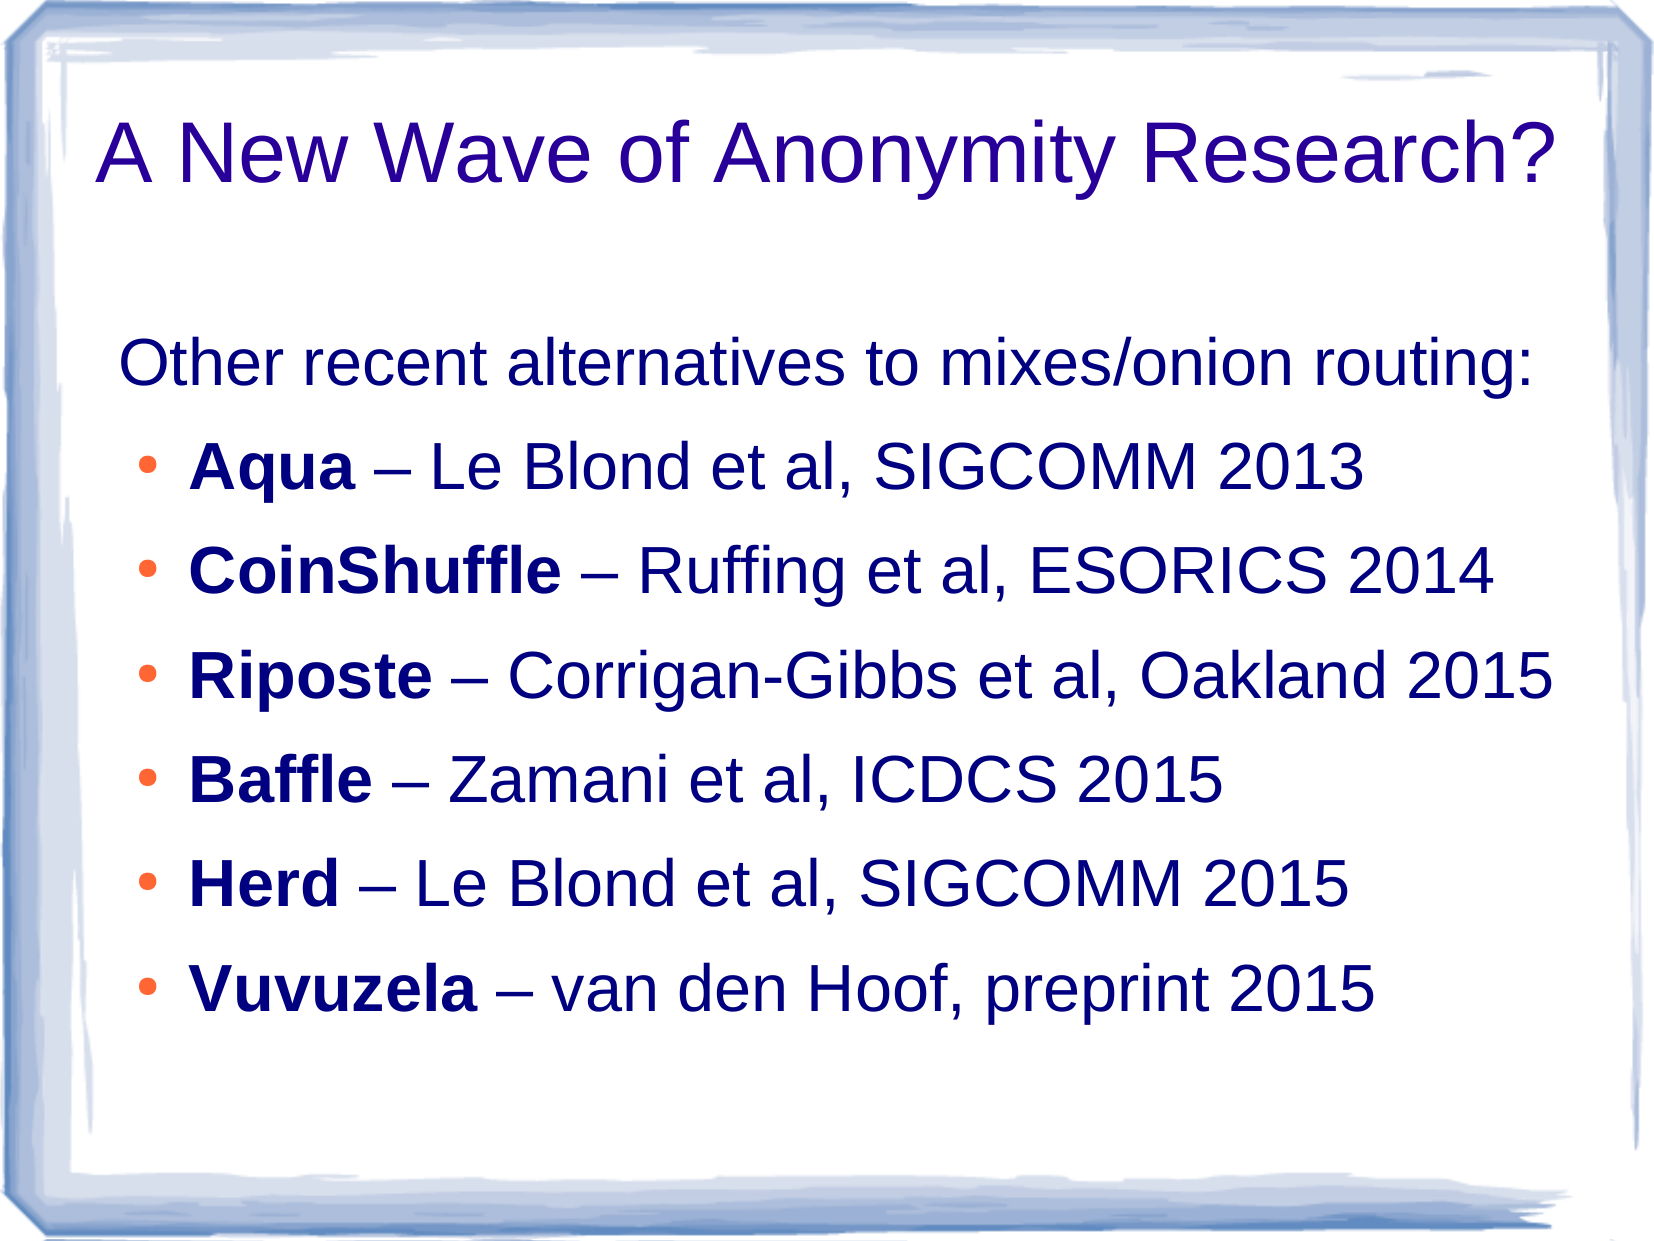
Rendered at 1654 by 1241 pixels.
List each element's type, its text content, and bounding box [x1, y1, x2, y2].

list Other recent alternatives to mixes/onion routing: Aqua – Le Blond et al, SIGCOMM 2013 CoinShuffle – Ruffing et al, ESORICS 2014 Riposte – Corrigan-Gibbs et al, Oakland 2015 Baffle – Zamani et al, ICDCS 2015 Herd – Le Blond et al, SIGCOMM 2015 Vuvuzela – van den Hoof, preprint 2015 [118, 324, 1571, 1045]
title A New Wave of Anonymity Research? [82, 49, 1571, 257]
picture [0, 0, 1654, 1241]
